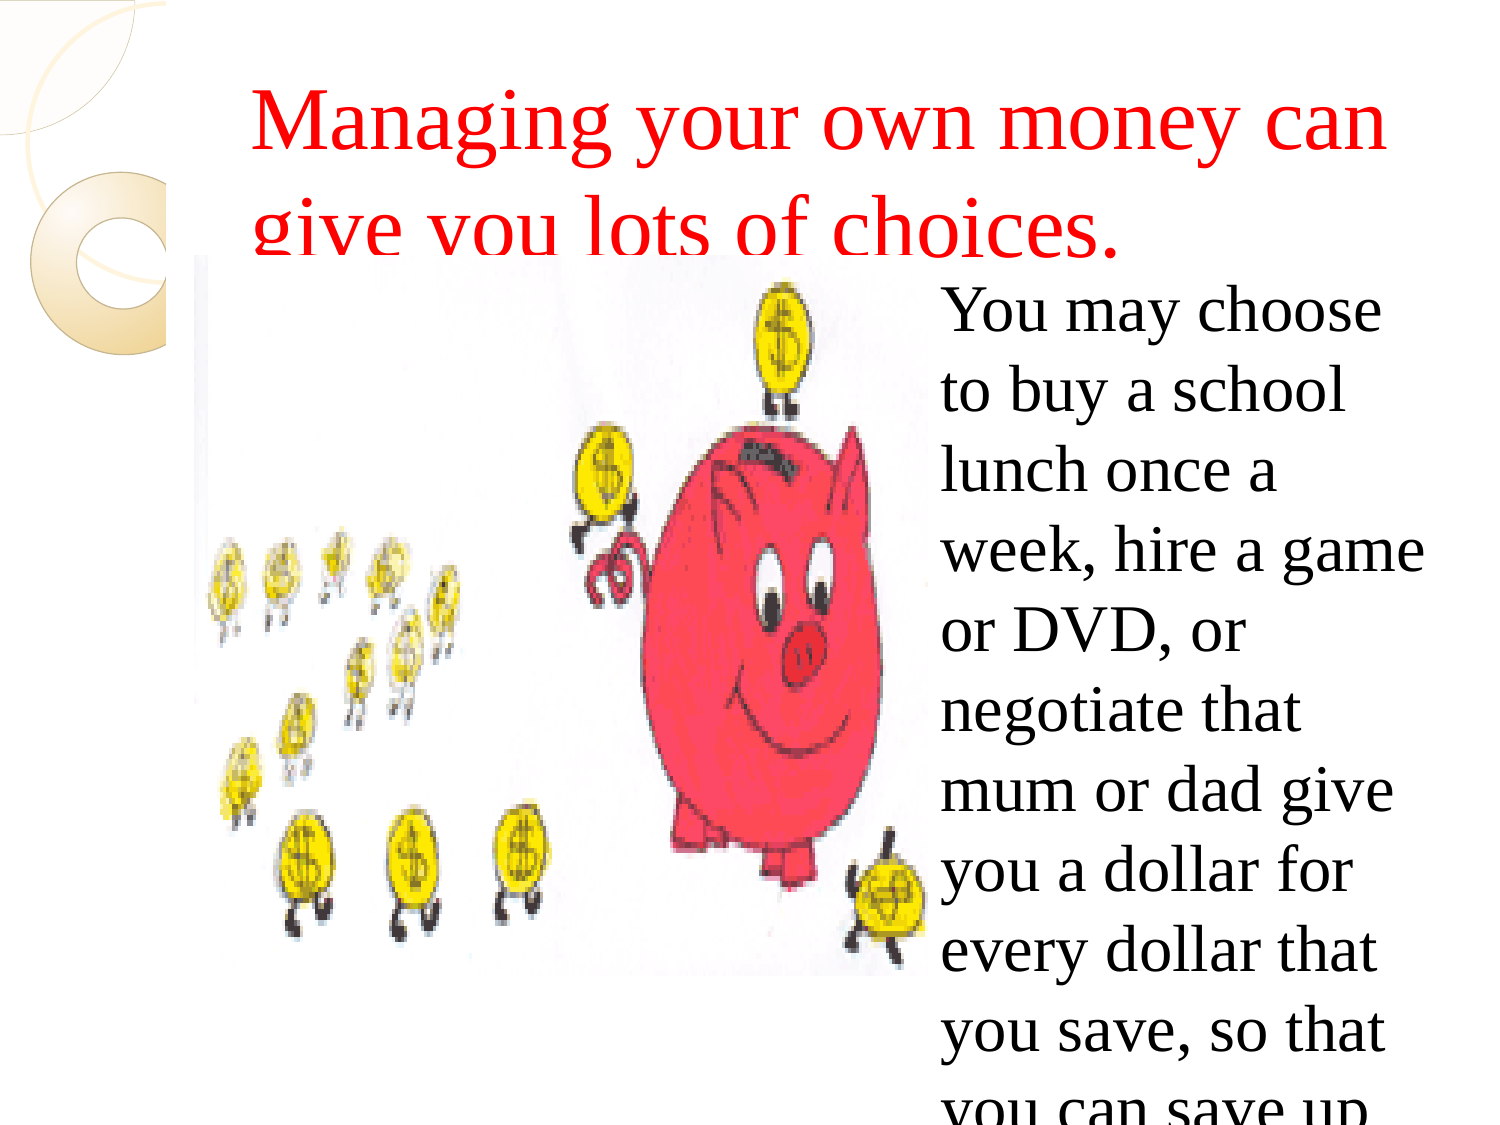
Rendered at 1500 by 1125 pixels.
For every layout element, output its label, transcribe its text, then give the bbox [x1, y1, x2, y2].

list You may choose to buy a school lunch once a week, hire a game or DVD, or negotiate that mum or dad give you a dollar for every dollar that you save, so that you can save up for something special such as a bike. [865, 249, 1466, 1125]
title Managing your own money can give you lots of choices. [235, 45, 1466, 255]
picture [194, 255, 928, 976]
